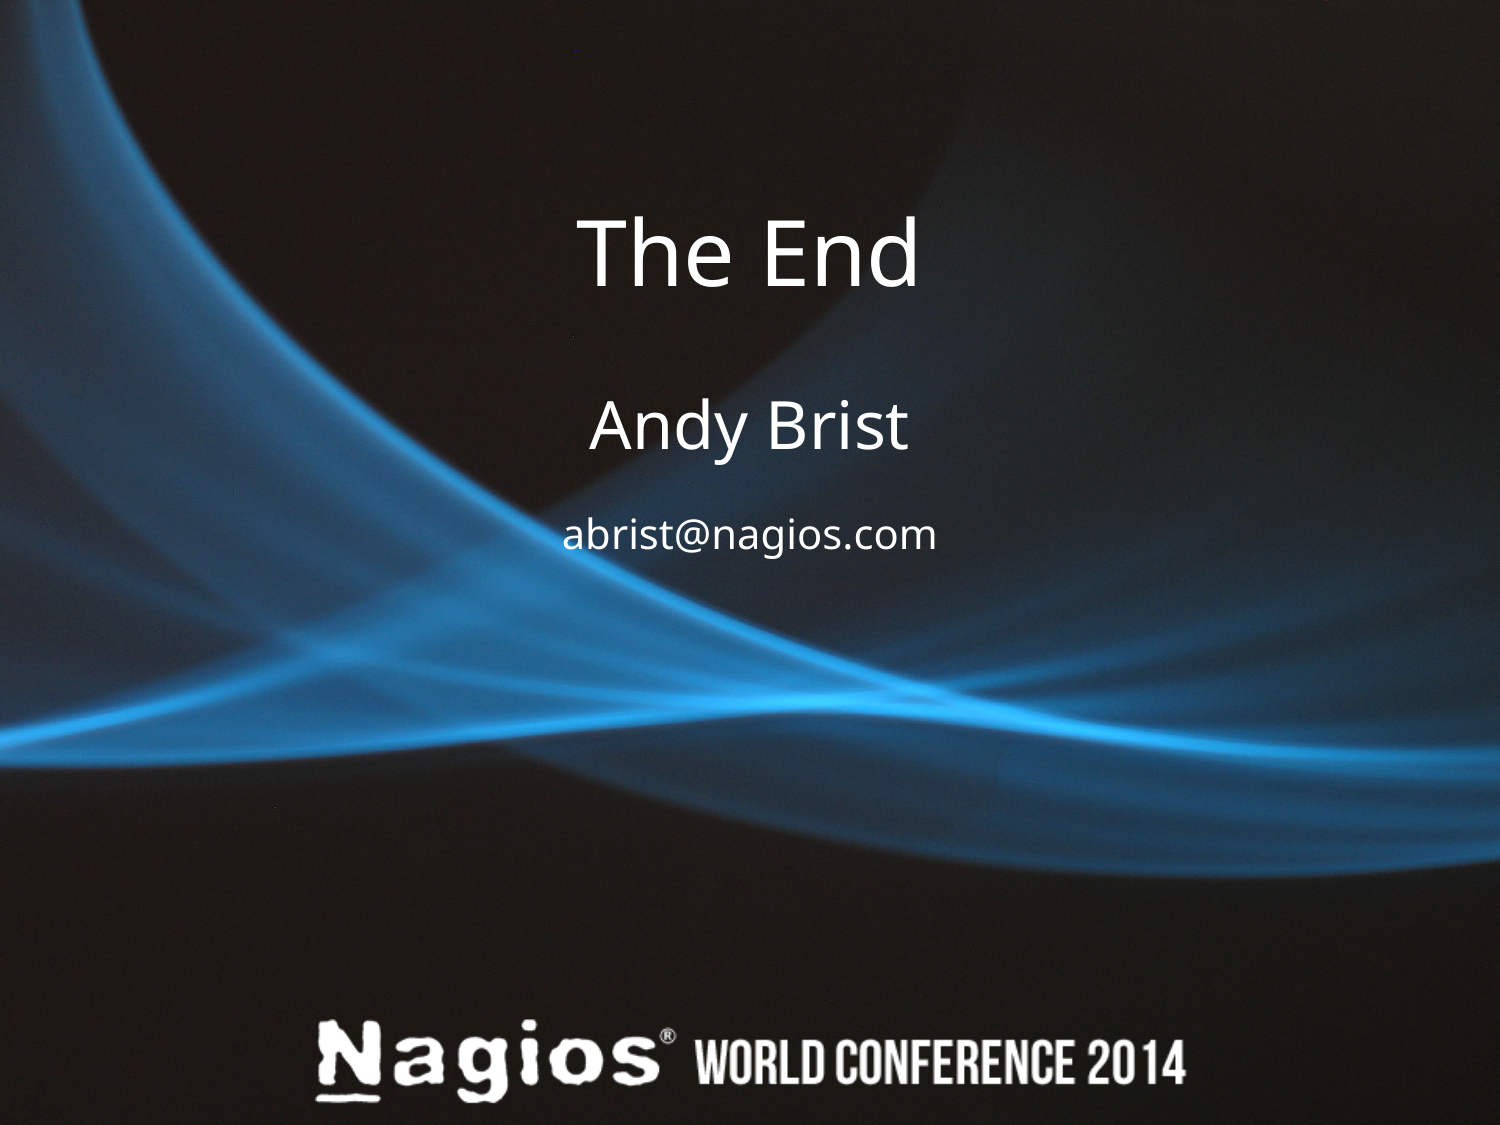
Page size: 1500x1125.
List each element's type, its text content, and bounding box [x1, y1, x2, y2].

list abrist@nagios.com [412, 500, 1088, 588]
picture [0, 0, 1500, 1125]
subtitle Andy Brist [225, 375, 1275, 500]
title The End [50, 125, 1450, 375]
